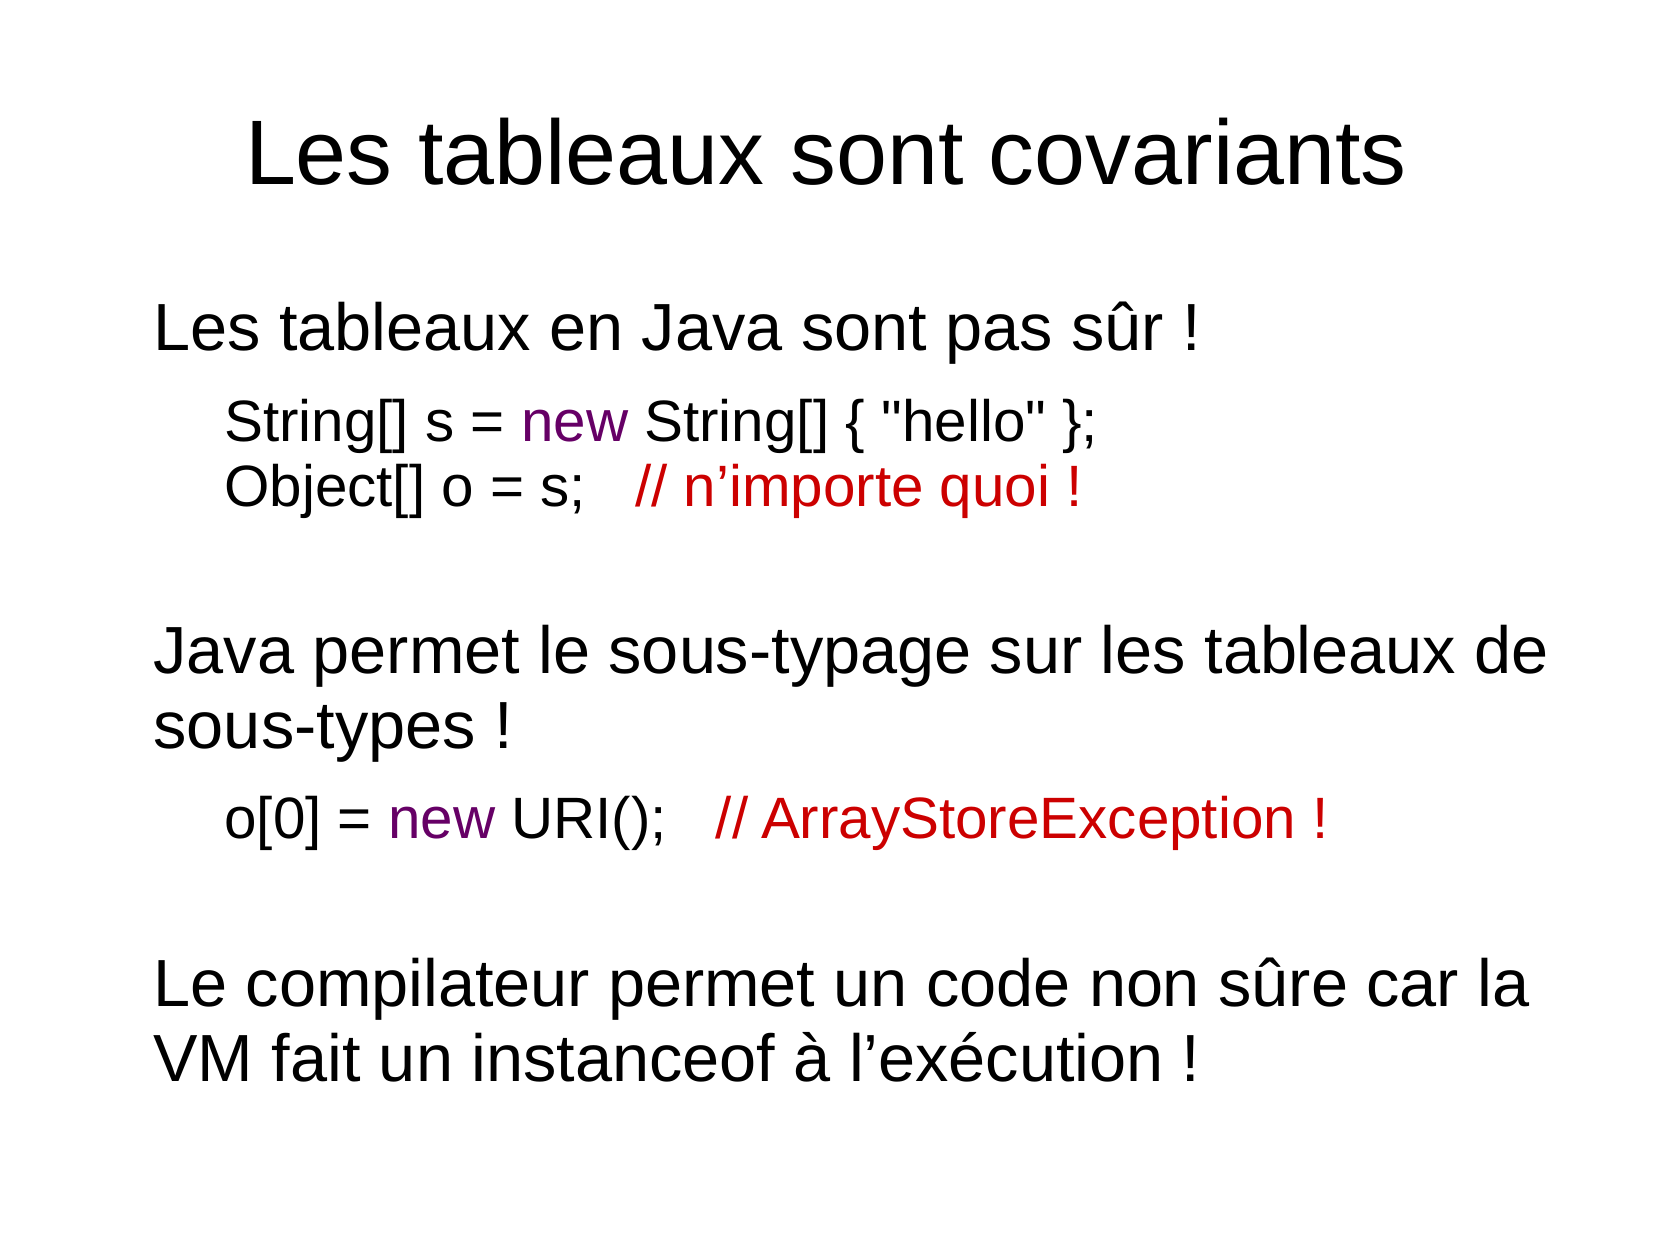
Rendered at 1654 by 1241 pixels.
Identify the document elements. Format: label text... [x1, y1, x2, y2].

list Les tableaux en Java sont pas sûr ! String[] s = new String[] { "hello" }; Object[] o = s; // n’importe quoi ! Java permet le sous-typage sur les tableaux de sous-types ! o[0] = new URI(); // ArrayStoreException ! Le compilateur permet un code non sûre car la VM fait un instanceof à l’exécution ! [82, 290, 1571, 1141]
title Les tableaux sont covariants [82, 49, 1571, 257]
